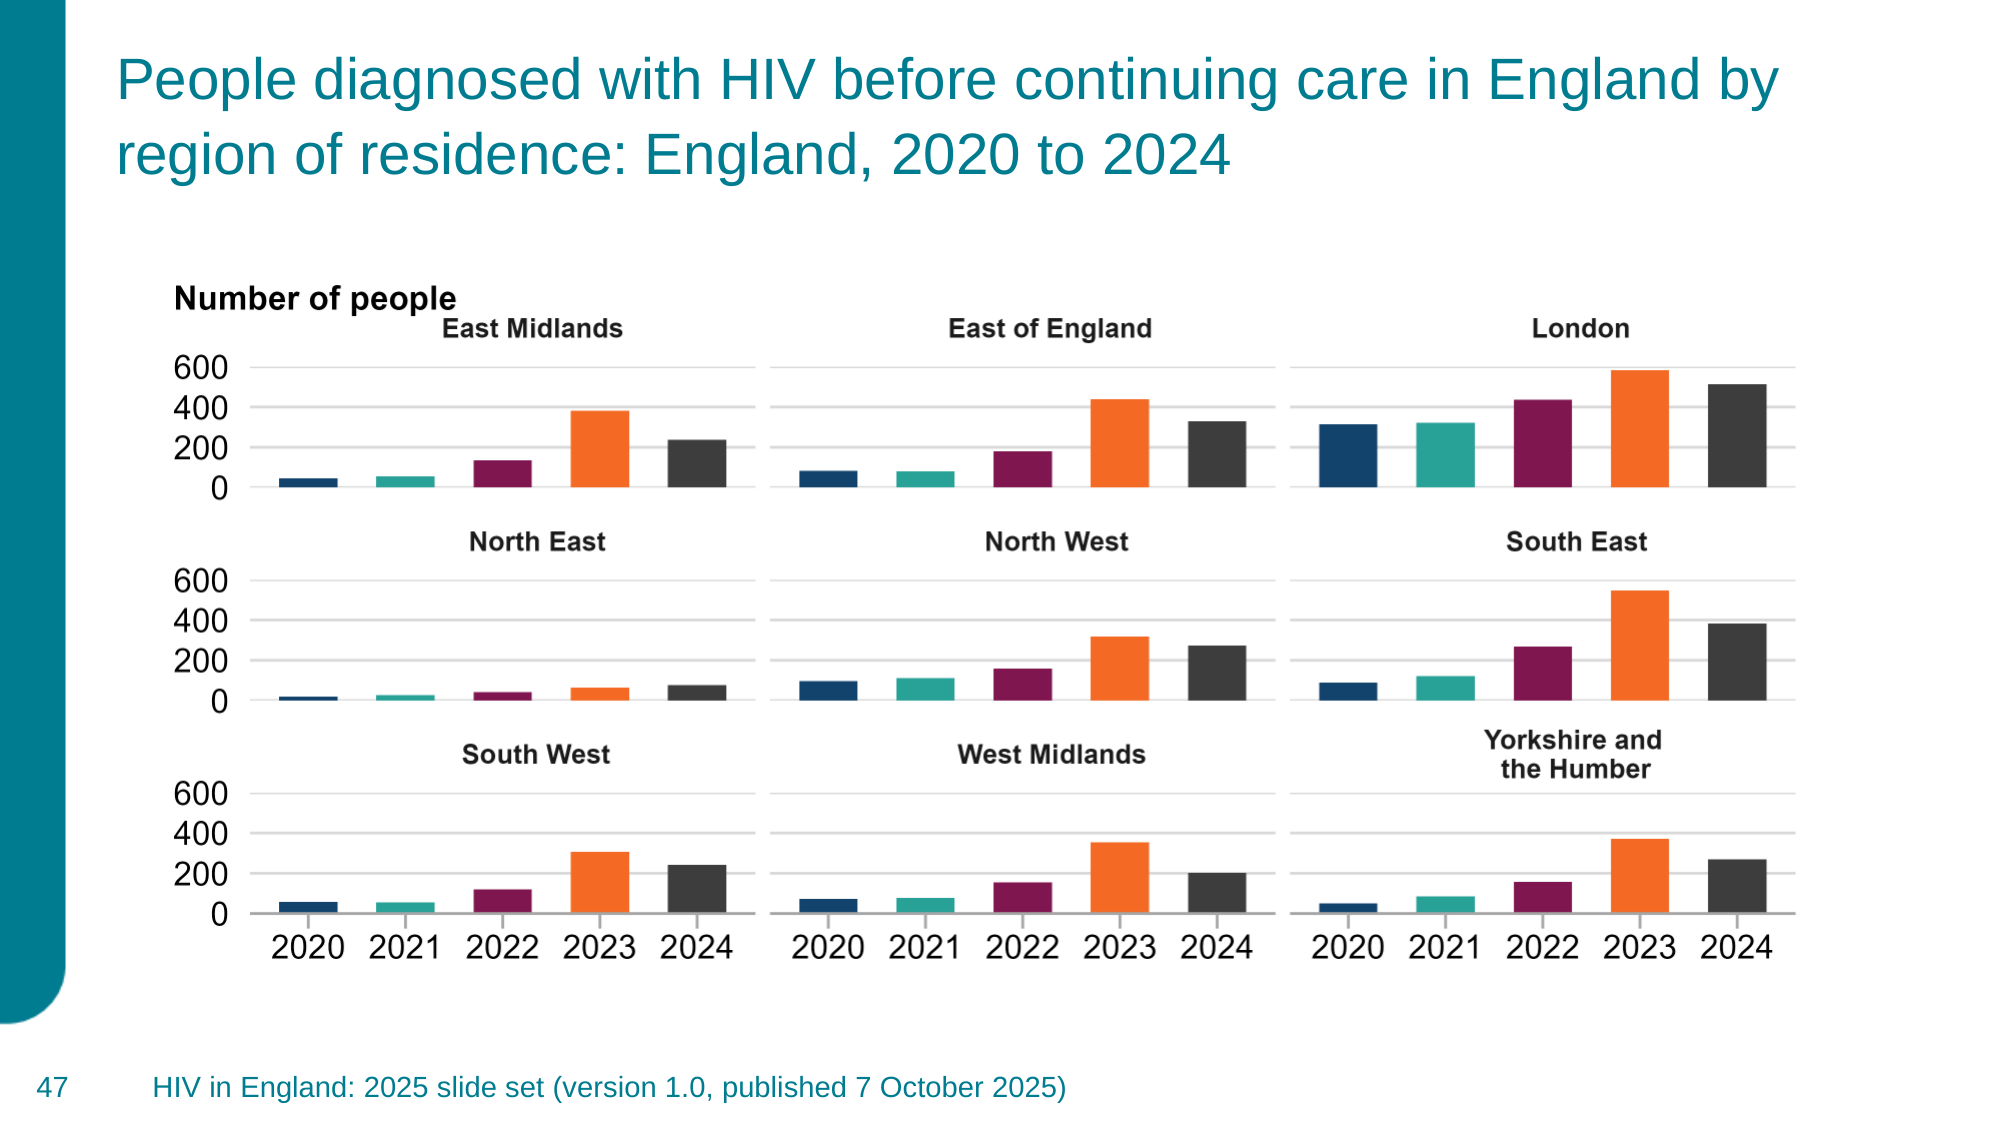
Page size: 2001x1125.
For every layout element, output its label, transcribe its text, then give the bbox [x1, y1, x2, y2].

text_box HIV in England: 2025 slide set (version 1.0, published 7 October 2025) [137, 1056, 1780, 1116]
picture [159, 229, 1810, 980]
title People diagnosed with HIV before continuing care in England by region of residence: England, 2020 to 2024 [101, 29, 1926, 189]
text_box [21, 1056, 120, 1117]
